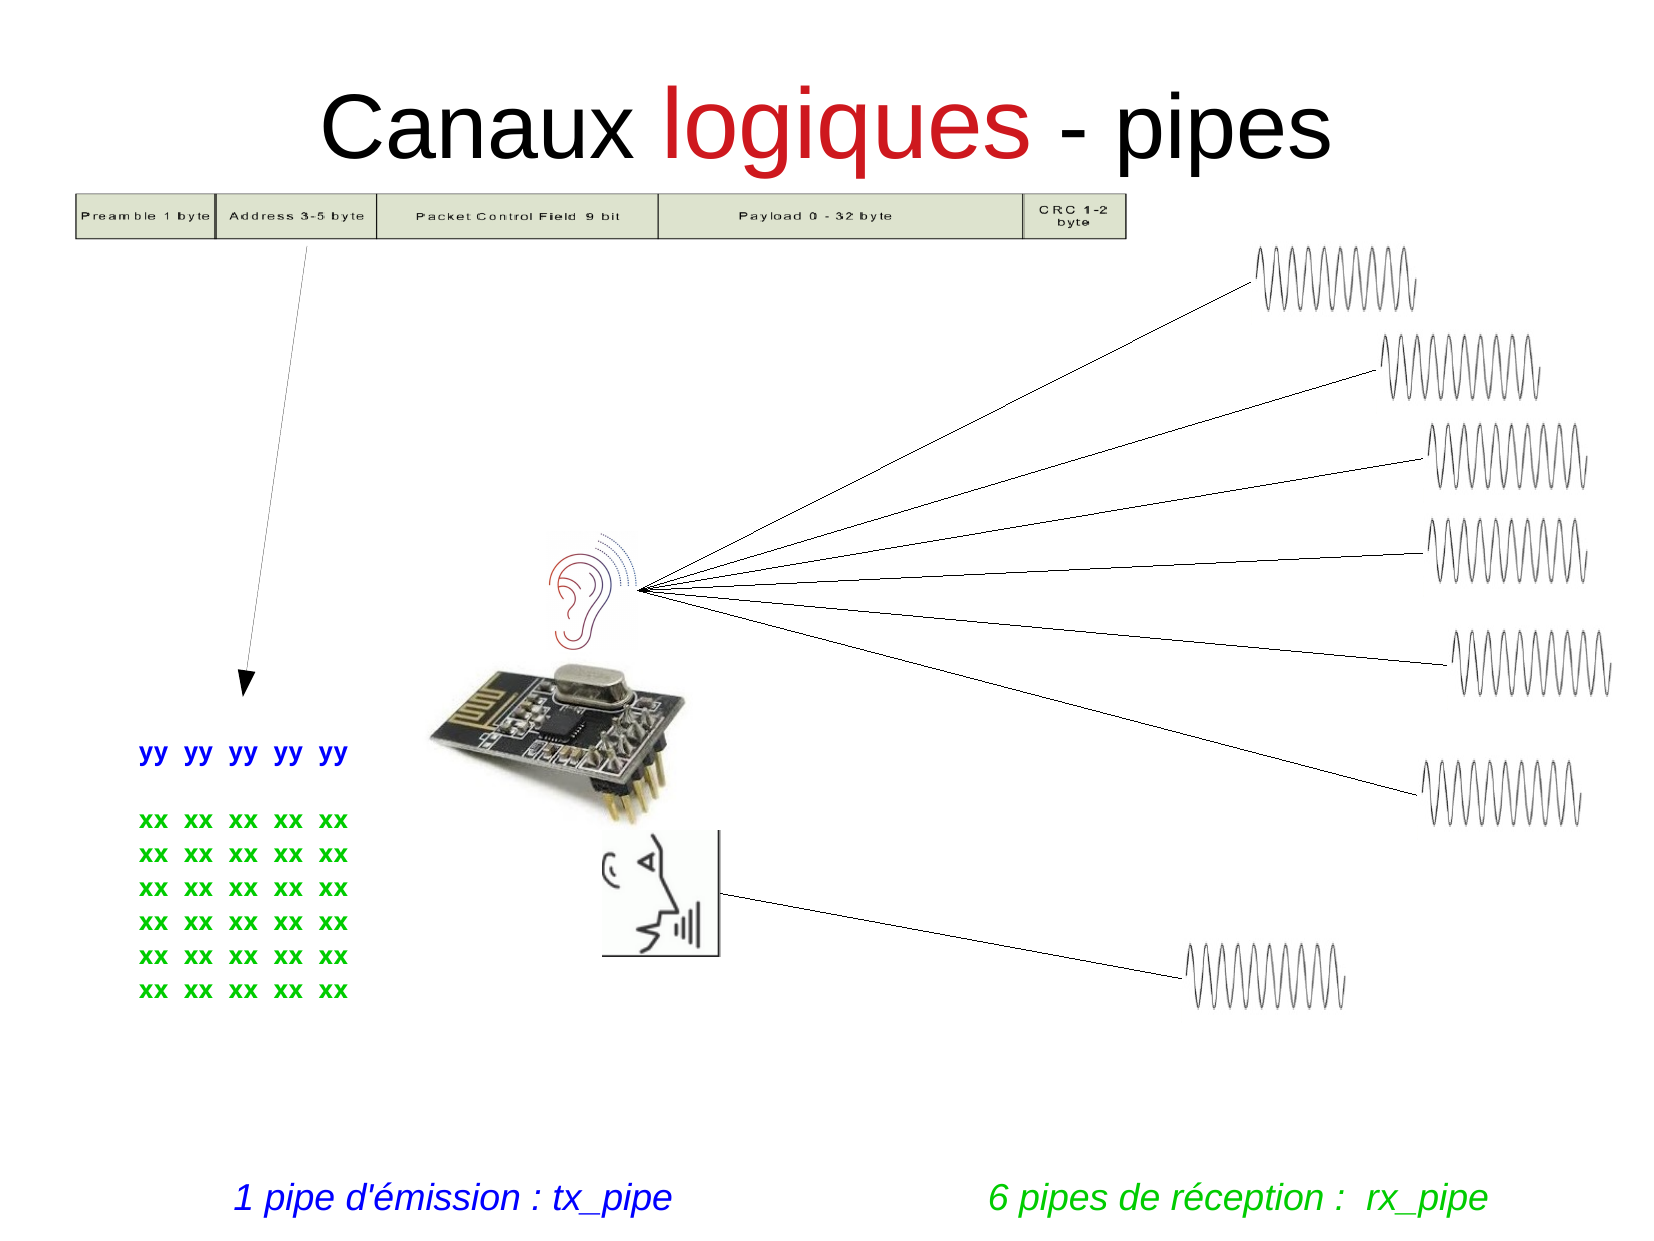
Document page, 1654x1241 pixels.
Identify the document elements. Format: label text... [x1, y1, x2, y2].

text_box yy yy yy yy yy xx xx xx xx xx xx xx xx xx xx xx xx xx xx xx xx xx xx xx xx xx xx xx xx xx xx xx xx xx xx [123, 726, 378, 1040]
picture [242, 636, 251, 670]
picture [242, 531, 910, 957]
picture [70, 188, 1134, 246]
picture [1417, 751, 1583, 840]
picture [1423, 509, 1589, 597]
title Canaux logiques - pipes [82, 19, 1571, 227]
picture [1251, 237, 1589, 503]
picture [1181, 934, 1347, 1023]
picture [1447, 621, 1613, 710]
text_box 1 pipe d'émission : tx_pipe 6 pipes de réception : rx_pipe [218, 1169, 1505, 1227]
